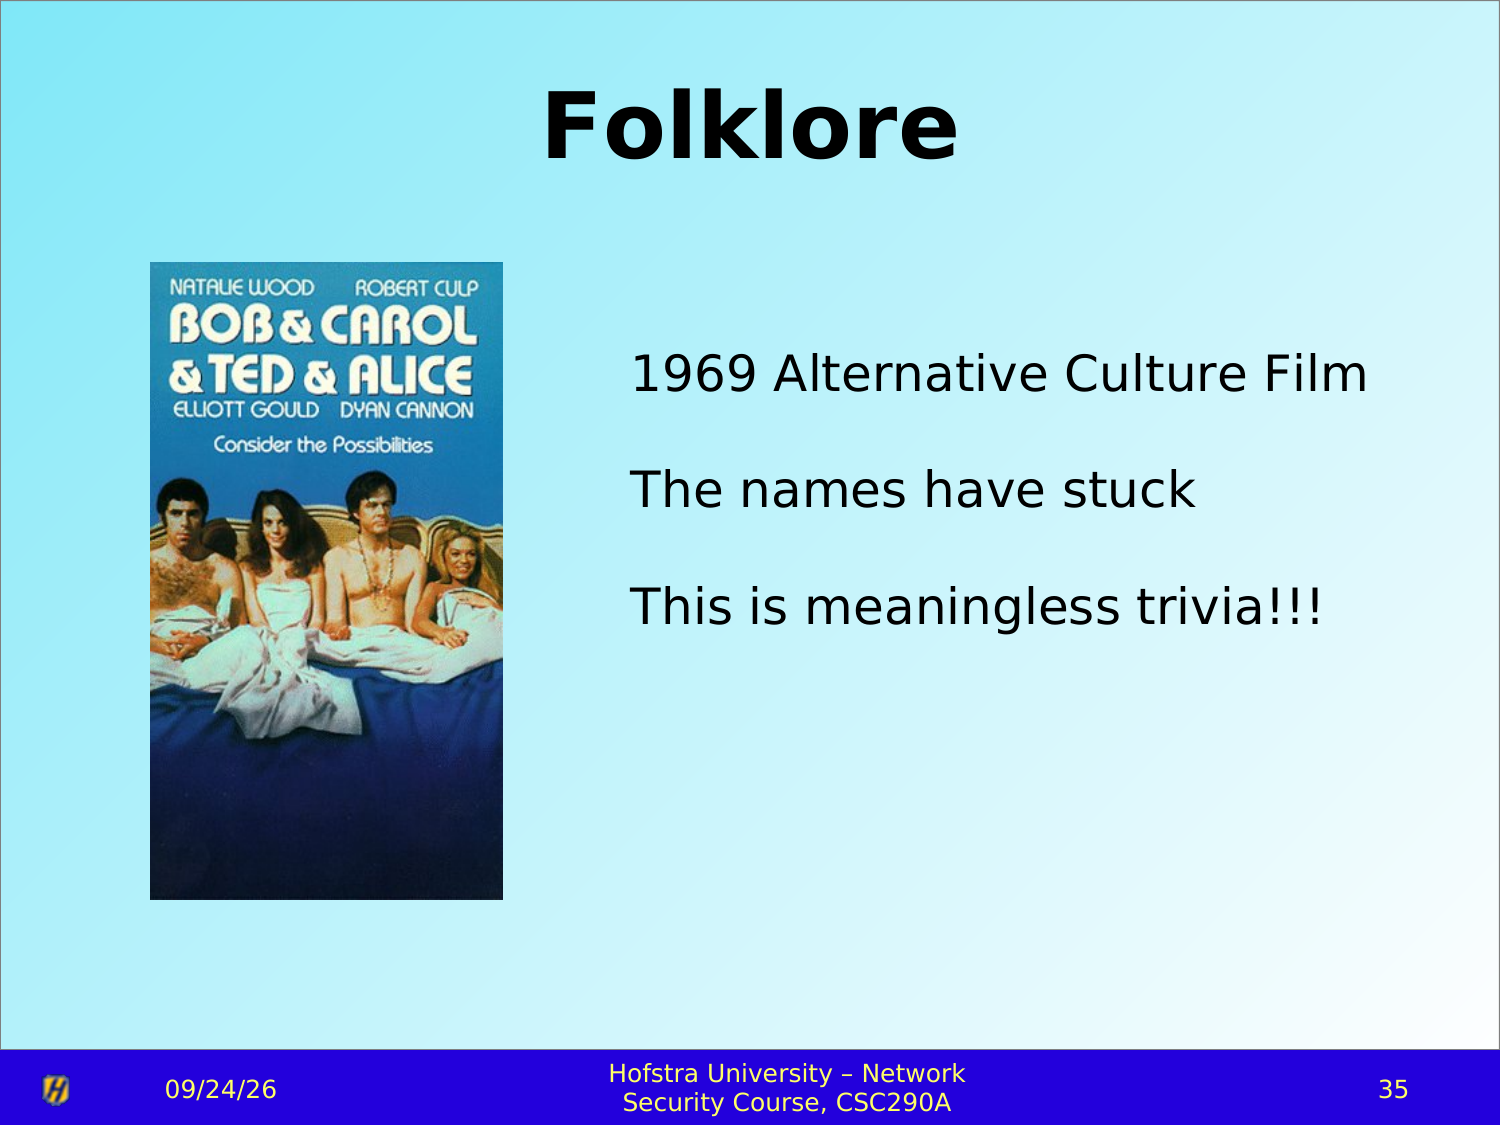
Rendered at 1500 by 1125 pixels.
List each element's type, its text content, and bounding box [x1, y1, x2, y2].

text_box 1969 Alternative Culture Film The names have stuck This is meaningless trivia!!! [600, 337, 1463, 644]
title Folklore [71, 70, 1431, 184]
picture [37, 1072, 76, 1110]
picture [150, 262, 503, 901]
